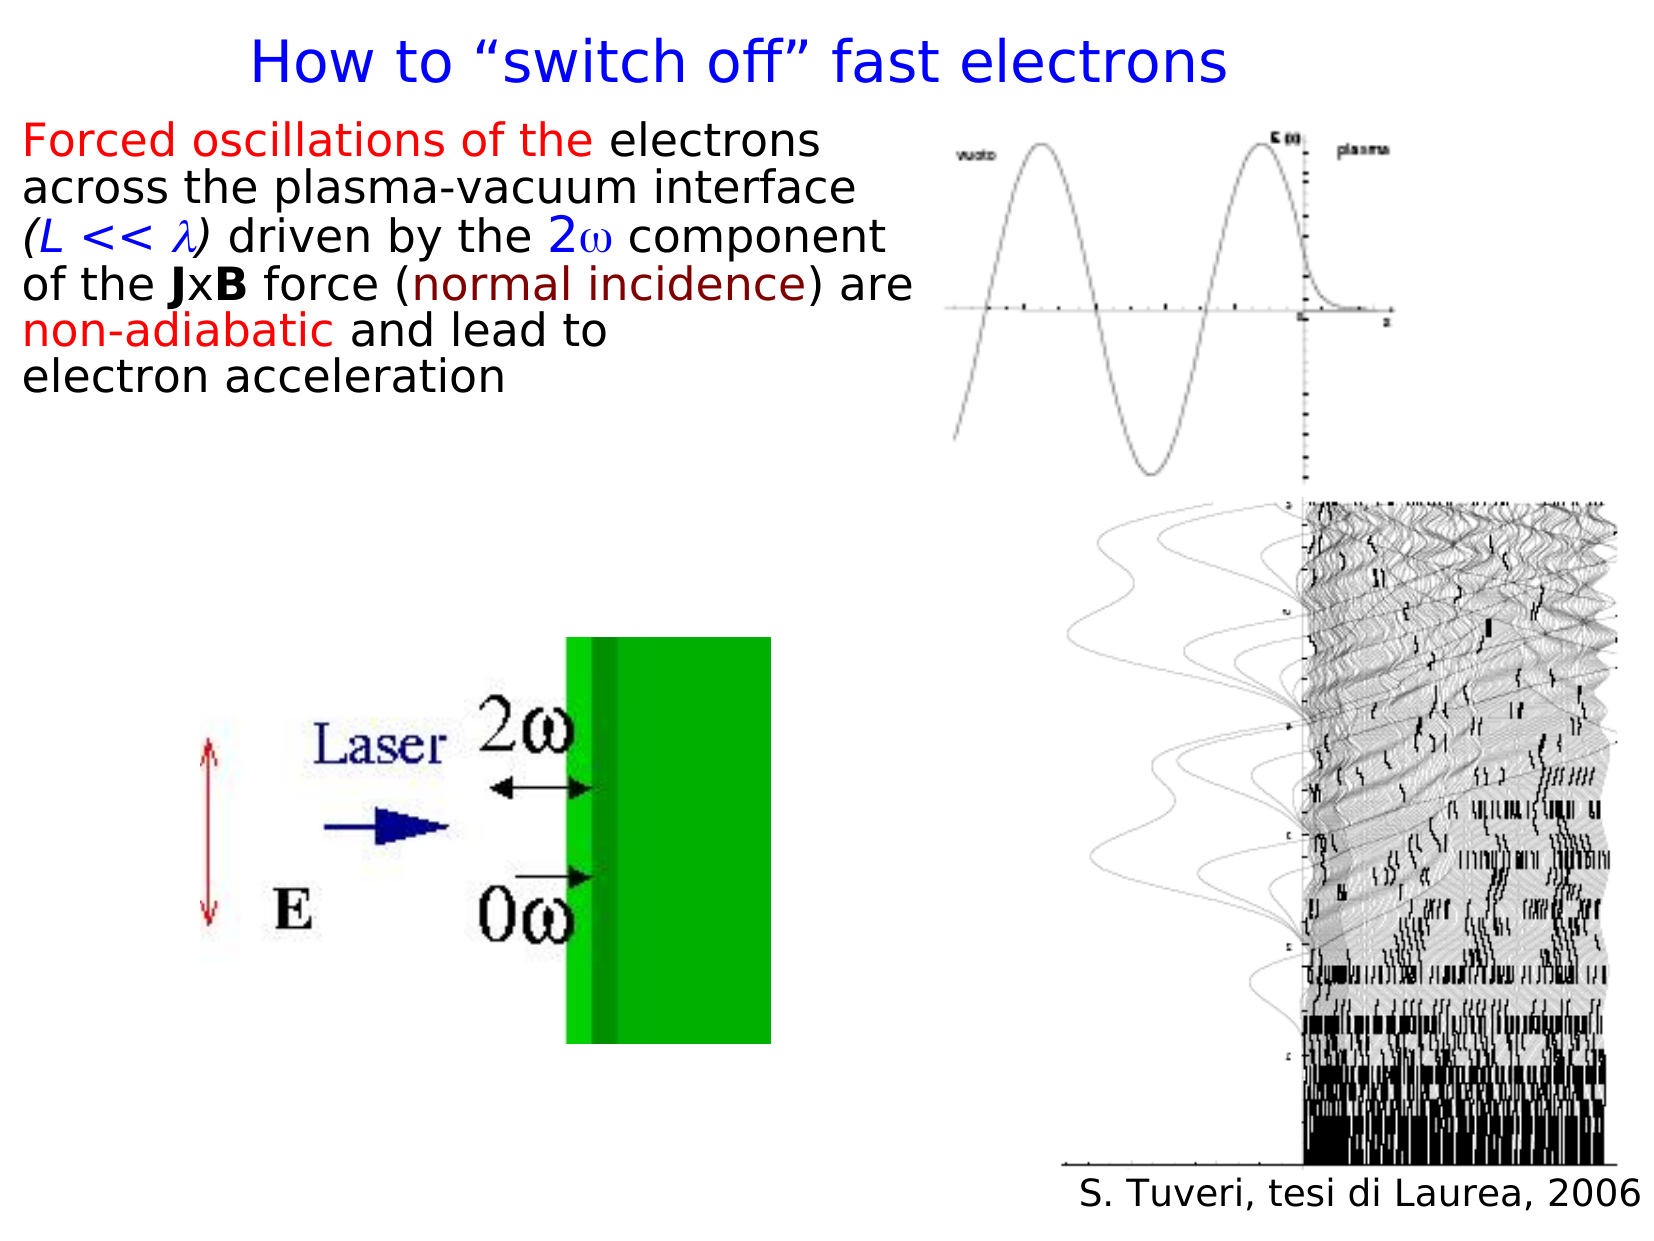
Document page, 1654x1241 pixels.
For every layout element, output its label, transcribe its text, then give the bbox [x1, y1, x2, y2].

text_box How to “switch off” fast electrons [49, 21, 1245, 103]
picture [200, 637, 771, 1044]
picture [905, 121, 1644, 1170]
text_box Forced oscillations of the electrons across the plasma-vacuum interface (L << l) driven by the 2w component of the JxB force (normal incidence) are non-adiabatic and lead to electron acceleration [6, 112, 1082, 423]
text_box S. Tuveri, tesi di Laurea, 2006 [1052, 1168, 1646, 1227]
